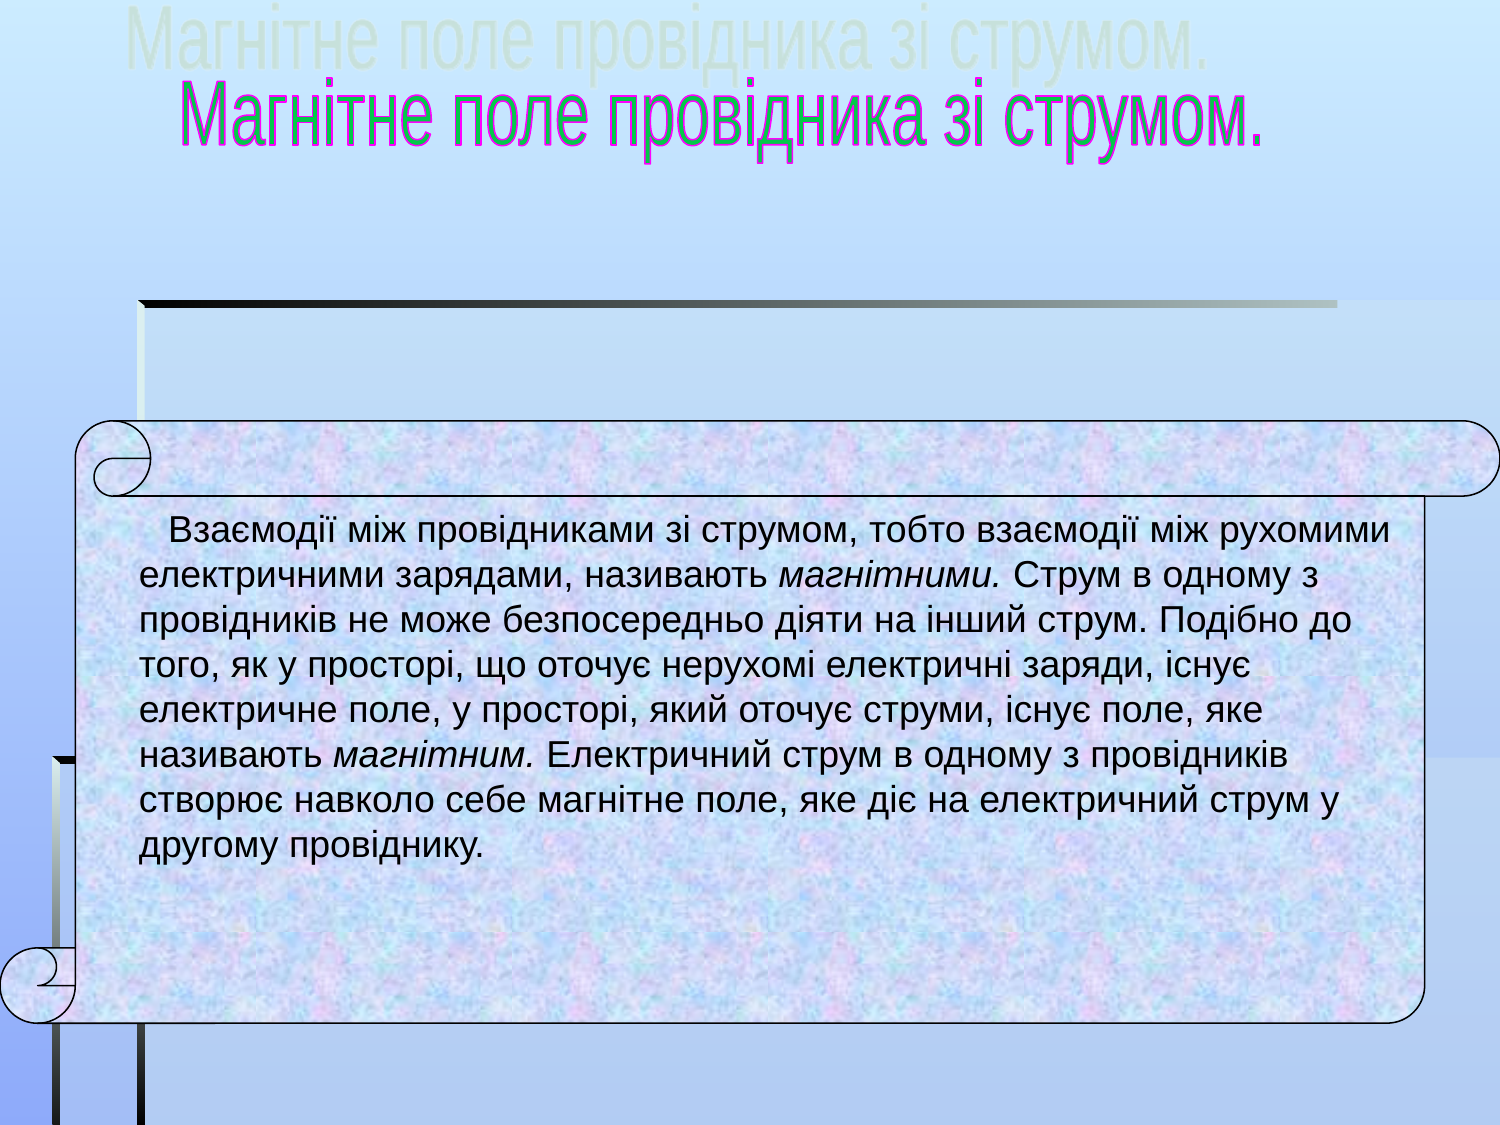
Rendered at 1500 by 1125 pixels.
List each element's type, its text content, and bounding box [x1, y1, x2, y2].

text_box Магнітне поле провідника зі струмом. [557, 95, 587, 146]
text_box Магнітне поле провідника зі струмом. [455, 96, 481, 145]
text_box Магнітне поле провідника зі струмом. [832, 96, 859, 145]
text_box Взаємодії між провідниками зі струмом, тобто взаємодії між рухомими електричними зарядами, називають магнітними. Струм в одному з провідників не може безпосередньо діяти на інший струм. Подібно до того, як у просторі, що оточує нерухомі електричні заряди, існує електричне поле, у просторі, який оточує струми, існує поле, яке називають магнітним. Електричний струм в одному з провідників створює навколо себе магнітне поле, яке діє на електричний струм у другому провіднику. [124, 497, 1417, 872]
text_box Магнітне поле провідника зі струмом. [644, 95, 673, 164]
text_box Магнітне поле провідника зі струмом. [893, 95, 927, 146]
text_box Магнітне поле провідника зі струмом. [1005, 95, 1033, 146]
text_box Магнітне поле провідника зі струмом. [1173, 95, 1203, 146]
text_box [0, 420, 1500, 1024]
text_box Магнітне поле провідника зі струмом. [797, 96, 824, 145]
text_box Магнітне поле провідника зі струмом. [269, 96, 287, 145]
text_box Магнітне поле провідника зі струмом. [677, 95, 708, 146]
text_box Магнітне поле провідника зі струмом. [401, 95, 432, 146]
text_box Магнітне поле провідника зі струмом. [518, 96, 551, 146]
text_box Магнітне поле провідника зі струмом. [183, 81, 225, 145]
text_box Магнітне поле провідника зі струмом. [714, 96, 741, 145]
text_box Магнітне поле провідника зі струмом. [611, 96, 637, 145]
text_box Магнітне поле провідника зі струмом. [1035, 96, 1062, 145]
text_box Магнітне поле провідника зі струмом. [866, 96, 891, 145]
text_box Магнітне поле провідника зі струмом. [292, 96, 319, 145]
text_box Магнітне поле провідника зі струмом. [1209, 96, 1244, 145]
text_box Магнітне поле провідника зі струмом. [369, 96, 396, 145]
text_box Магнітне поле провідника зі струмом. [487, 95, 518, 146]
text_box Магнітне поле провідника зі струмом. [1097, 96, 1129, 164]
text_box Магнітне поле провідника зі струмом. [757, 96, 793, 164]
text_box Магнітне поле провідника зі струмом. [1131, 96, 1167, 145]
text_box Магнітне поле провідника зі струмом. [1067, 95, 1096, 164]
text_box Магнітне поле провідника зі струмом. [233, 95, 266, 146]
text_box Магнітне поле провідника зі струмом. [337, 96, 364, 145]
text_box Магнітне поле провідника зі струмом. [944, 95, 970, 146]
